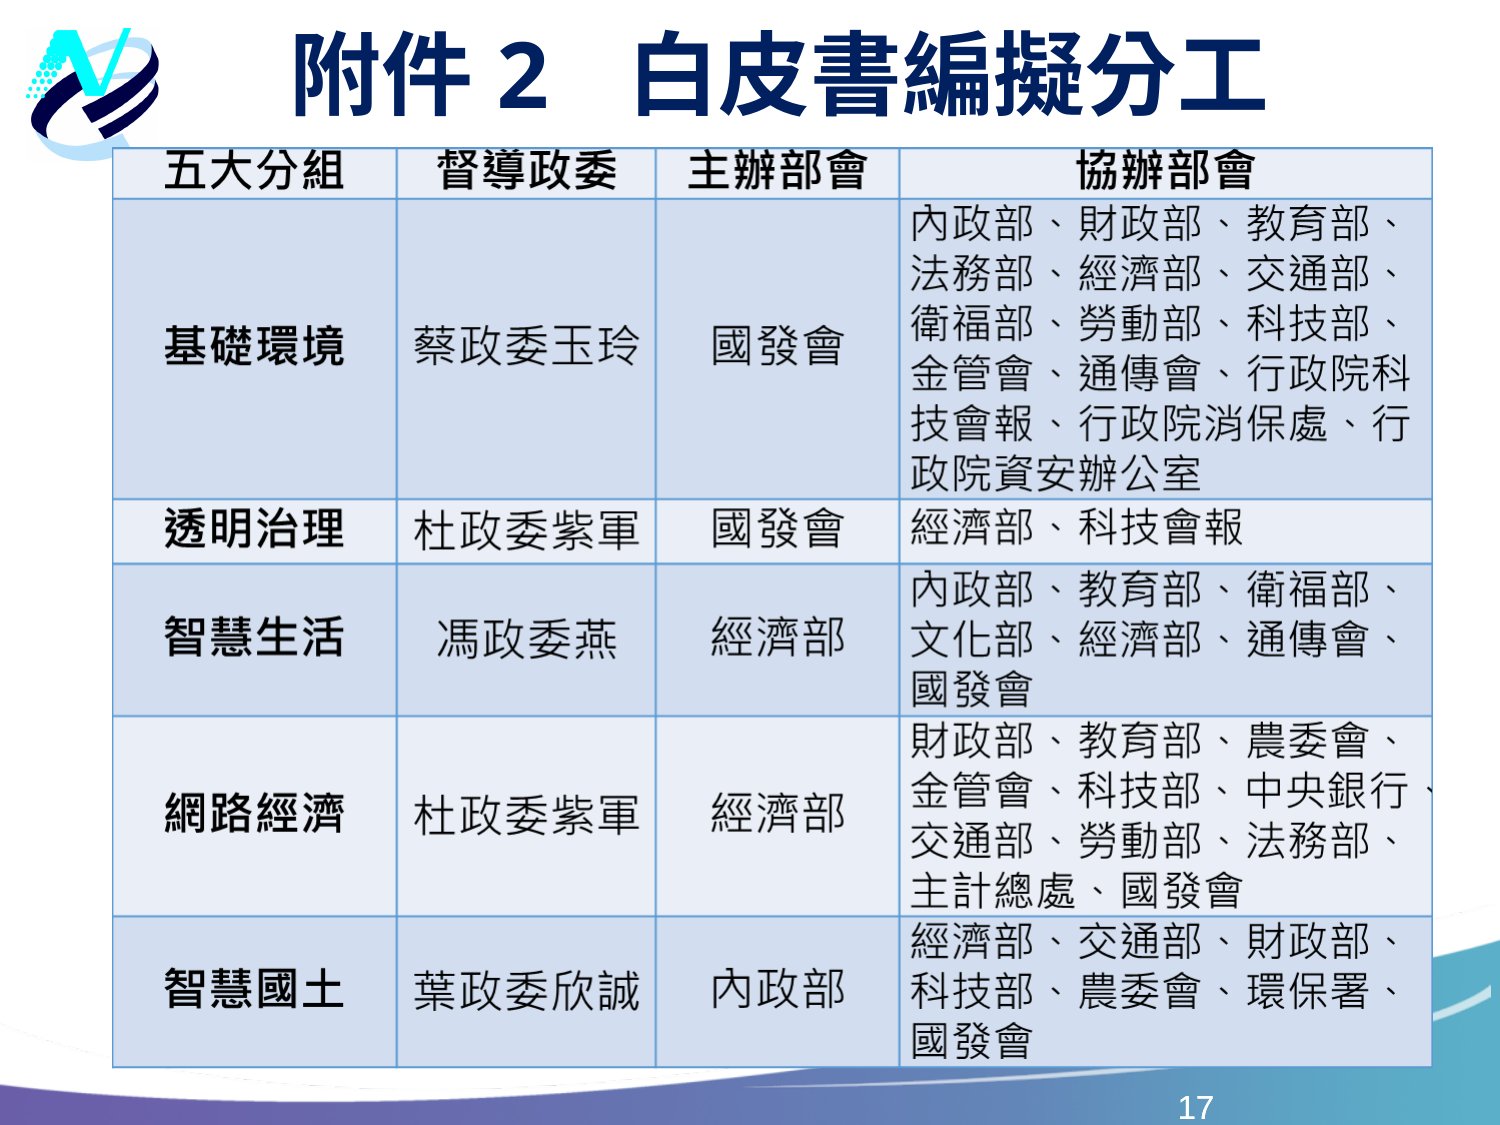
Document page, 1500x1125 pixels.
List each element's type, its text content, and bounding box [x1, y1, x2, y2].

picture [112, 129, 1433, 1092]
title 附件2 白皮書編擬分工 [0, 0, 1500, 158]
